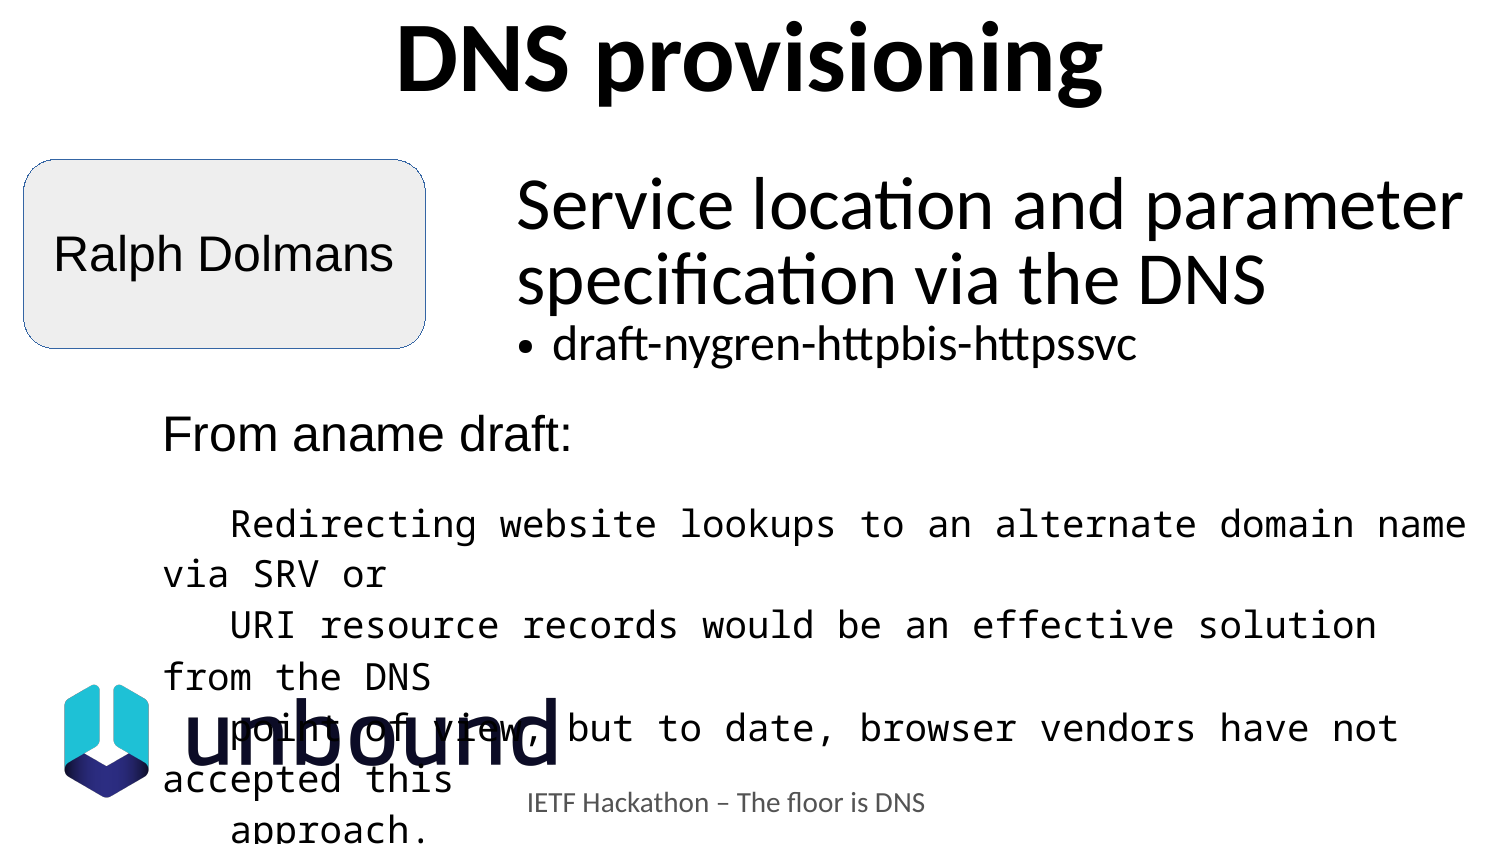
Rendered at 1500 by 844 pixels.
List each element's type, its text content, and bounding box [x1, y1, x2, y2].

title DNS provisioning [75, 0, 1425, 122]
picture [280, 825, 291, 841]
picture [258, 825, 269, 841]
text_box Service location and parameter specification via the DNS draft-nygren-httpbis-httpssvc [501, 165, 1495, 381]
text_box From aname draft: Redirecting website lookups to an alternate domain name via SRV or URI resource records would be an effective solution from the DNS point of view, but to date, browser vendors have not accepted this approach. [147, 398, 1489, 789]
text_box Ralph Dolmans [23, 159, 426, 349]
picture [5, 625, 615, 844]
